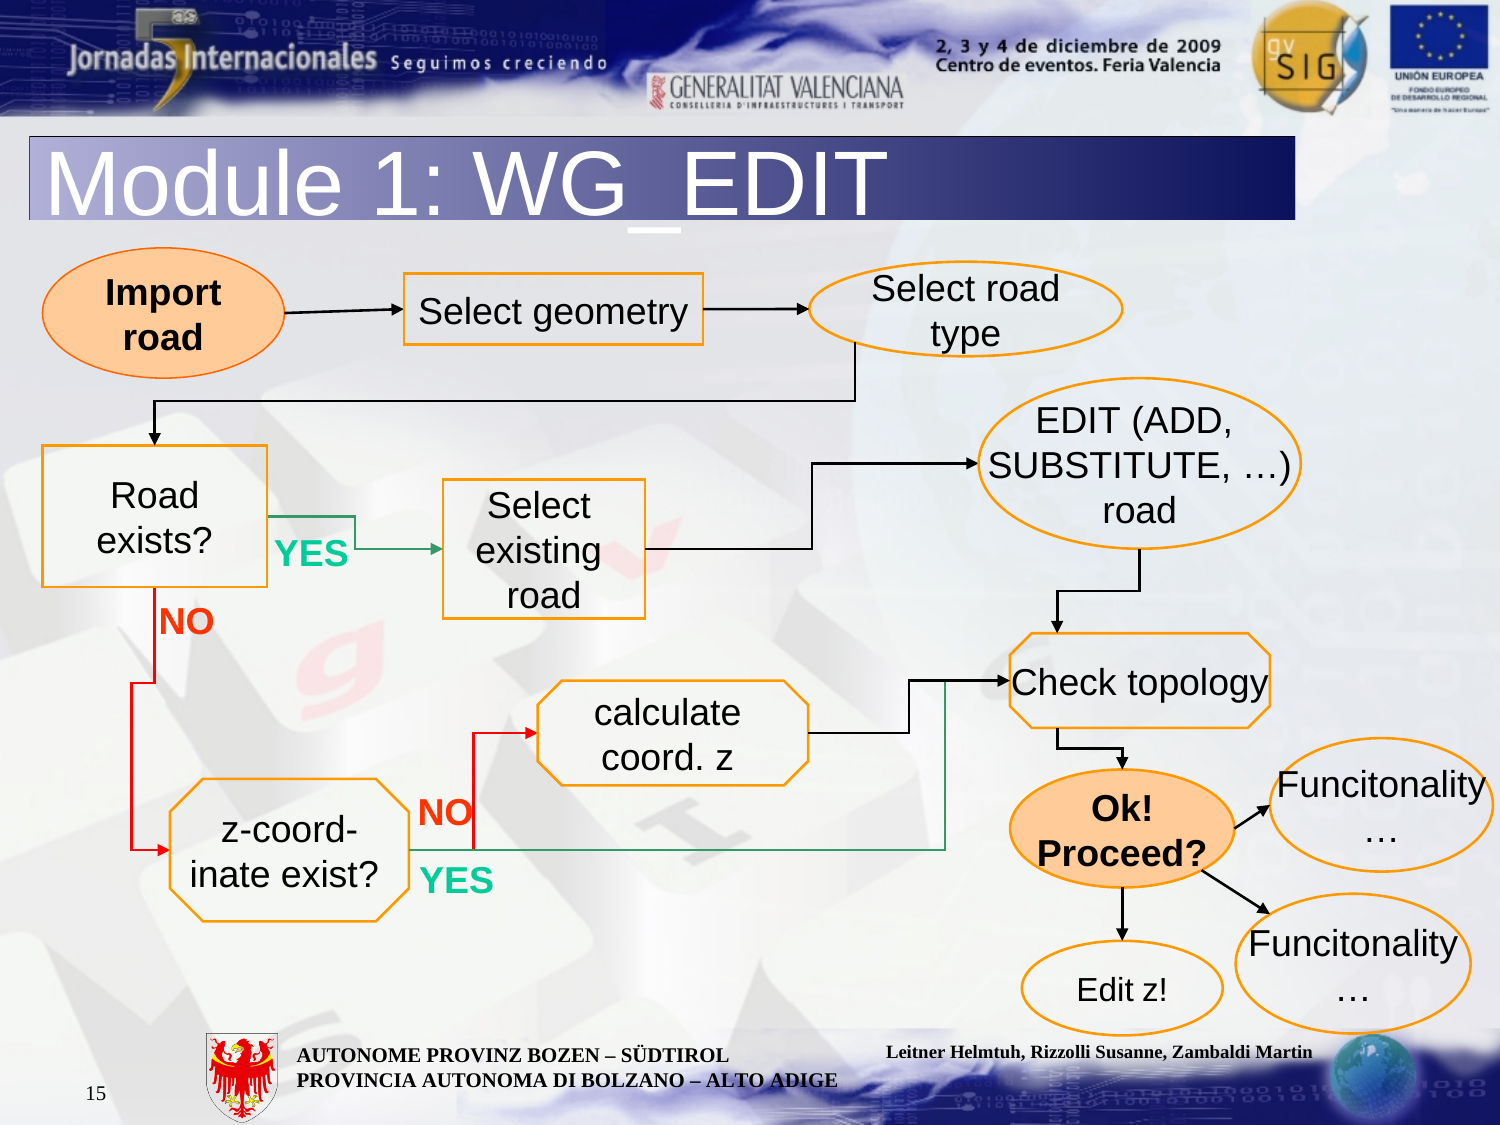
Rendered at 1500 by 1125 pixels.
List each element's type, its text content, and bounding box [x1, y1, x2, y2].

text_box Ok! Proceed? [1010, 769, 1235, 888]
text_box YES [356, 521, 364, 548]
text_box Import road [42, 247, 285, 379]
text_box z-coord- inate exist? [170, 778, 409, 922]
text_box Select geometry [403, 273, 703, 345]
text_box NO [402, 780, 489, 842]
text_box EDIT (ADD, SUBSTITUTE, …) road [978, 378, 1301, 549]
text_box Road exists? [42, 445, 267, 588]
text_box Edit z! [1021, 940, 1223, 1036]
text_box Select road type [809, 261, 1123, 357]
text_box Funcitonality … [1235, 893, 1471, 1034]
text_box Select existing road [442, 479, 646, 619]
text_box calculate coord. z [537, 680, 809, 786]
text_box YES [404, 848, 510, 909]
text_box NO [143, 589, 153, 650]
text_box NO [156, 589, 230, 650]
picture [0, 0, 1500, 1125]
text_box Check topology [1009, 633, 1270, 728]
text_box Module 1: WG_EDIT [29, 136, 1296, 220]
text_box Funcitonality … [1270, 738, 1493, 872]
text_box YES [267, 521, 364, 582]
